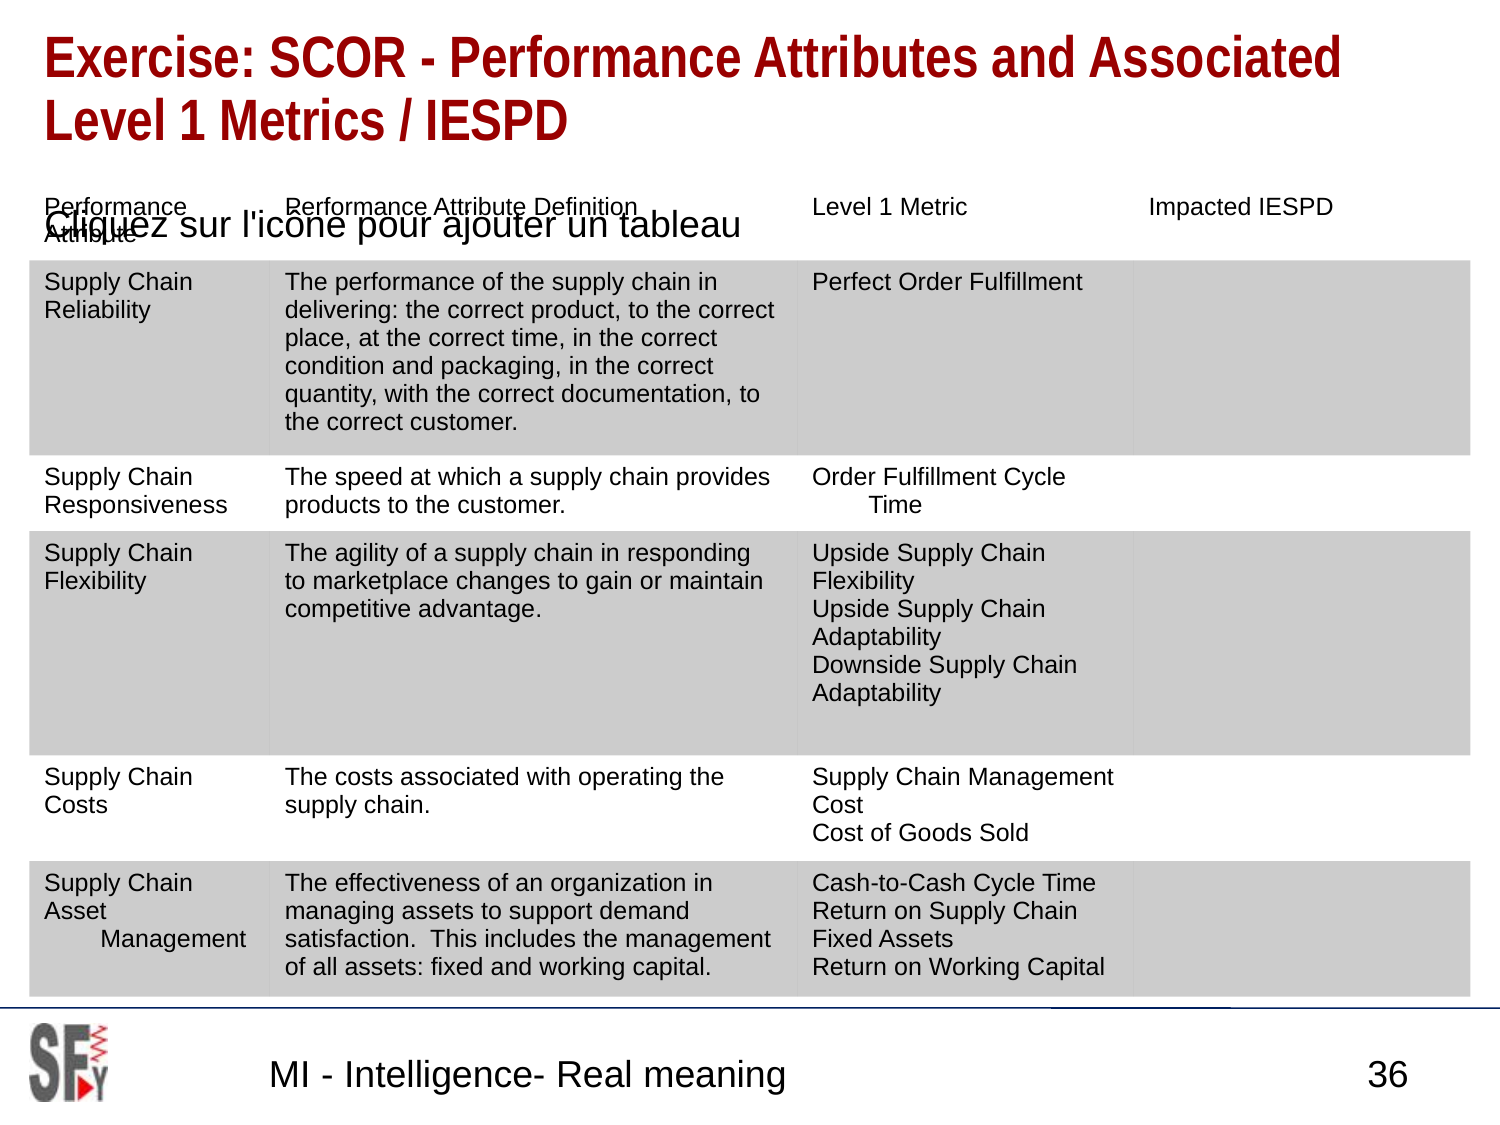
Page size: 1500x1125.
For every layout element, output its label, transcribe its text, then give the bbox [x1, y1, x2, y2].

table_cell Supply Chain Flexibility [29, 531, 270, 755]
slide_number <numéro> [1352, 1034, 1490, 1103]
table_cell The agility of a supply chain in responding to marketplace changes to gain or maintain competitive advantage. [270, 531, 797, 755]
table_header Impacted IESPD [1134, 185, 1470, 260]
table_header Performance Attribute [29, 185, 270, 260]
footer MI - Intelligence- Real meaning [253, 1034, 1336, 1103]
table_cell The costs associated with operating the supply chain. [270, 755, 797, 861]
table_header Level 1 Metric [797, 185, 1134, 260]
table_cell The effectiveness of an organization in managing assets to support demand satisfaction. This includes the management of all assets: fixed and working capital. [270, 861, 797, 997]
title Exercise: SCOR - Performance Attributes and Associated Level 1 Metrics / IESPD [29, 12, 1471, 138]
table_header Performance Attribute Definition [270, 185, 797, 260]
table_cell Upside Supply Chain Flexibility Upside Supply Chain Adaptability Downside Supply Chain Adaptability [797, 531, 1134, 755]
table_cell Supply Chain Asset Management [29, 861, 270, 997]
table_cell Order Fulfillment Cycle Time [797, 455, 1134, 531]
table_cell Supply Chain Reliability [29, 260, 270, 455]
table_cell [1134, 861, 1470, 997]
table_cell Perfect Order Fulfillment [797, 260, 1134, 455]
picture [29, 1023, 108, 1102]
table_cell Supply Chain Responsiveness [29, 455, 270, 531]
table_cell Supply Chain Management Cost Cost of Goods Sold [797, 755, 1134, 861]
table_cell The speed at which a supply chain provides products to the customer. [270, 455, 797, 531]
table_cell Cash-to-Cash Cycle Time Return on Supply Chain Fixed Assets Return on Working Capital [797, 861, 1134, 997]
table_cell [1134, 260, 1470, 455]
table_cell The performance of the supply chain in delivering: the correct product, to the correct place, at the correct time, in the correct condition and packaging, in the correct quantity, with the correct documentation, to the correct customer. [270, 260, 797, 455]
table_cell [1134, 455, 1470, 531]
table_cell [1134, 755, 1470, 861]
table_cell Supply Chain Costs [29, 755, 270, 861]
table_cell [1134, 531, 1470, 755]
